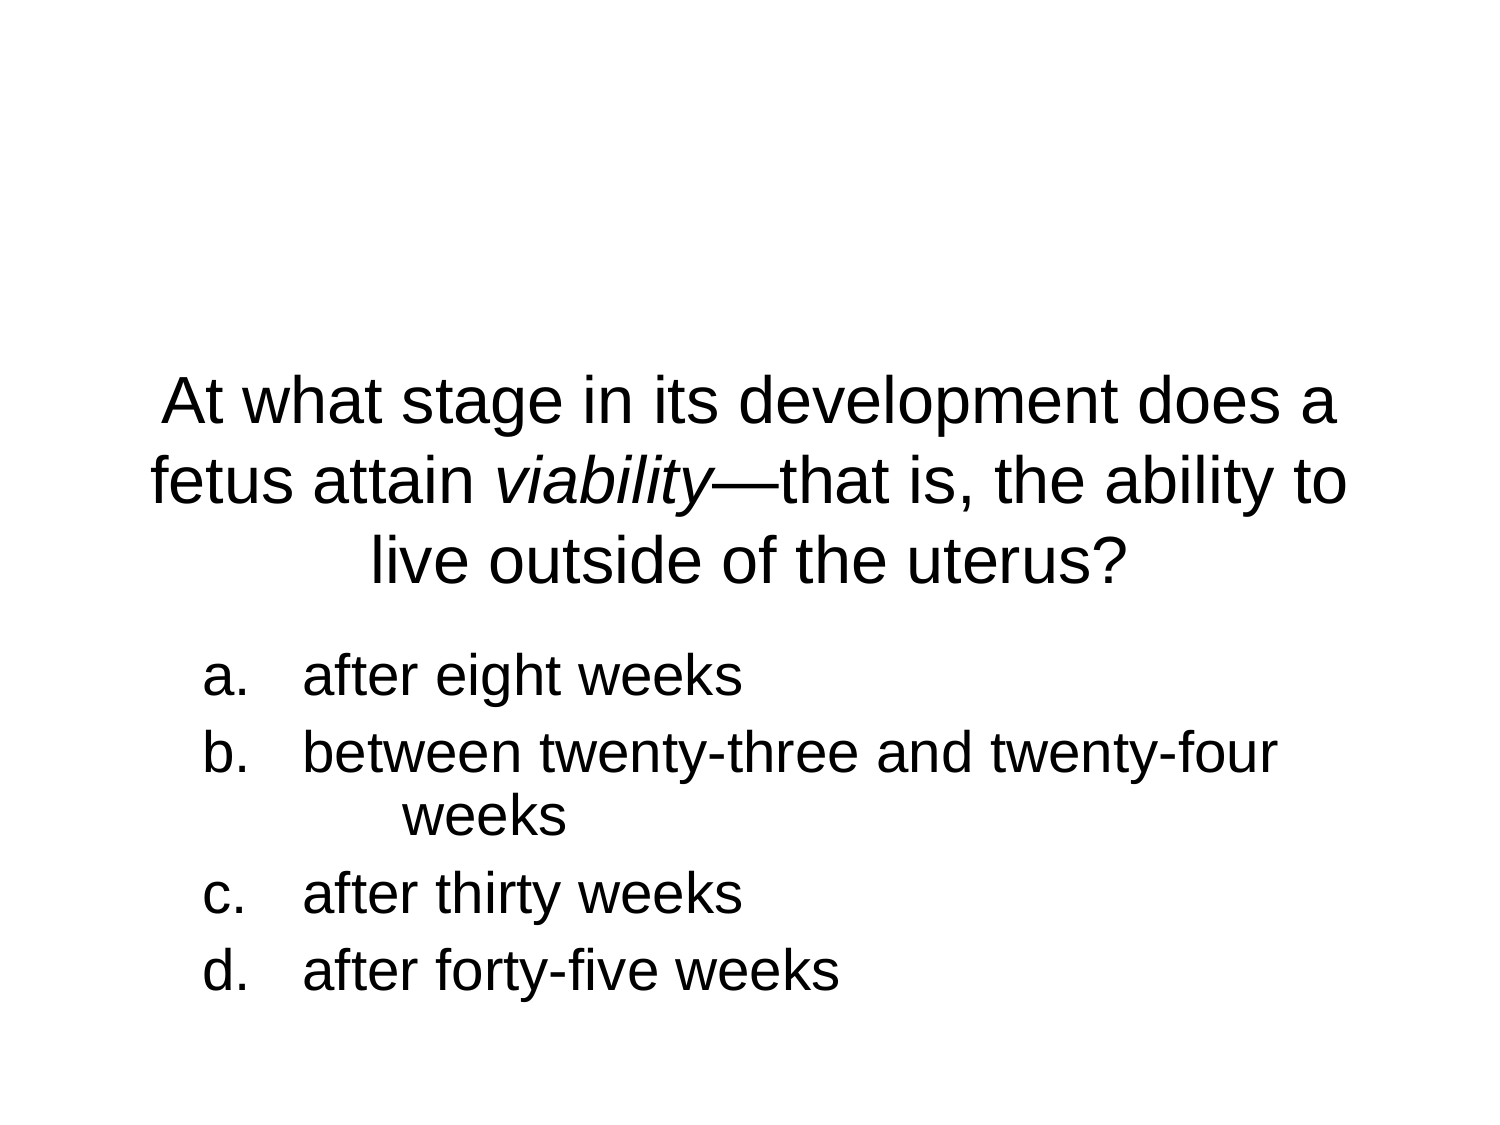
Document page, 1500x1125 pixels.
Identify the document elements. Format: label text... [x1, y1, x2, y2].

subtitle after eight weeks between twenty-three and twenty-four weeks after thirty weeks after forty-five weeks [187, 637, 1313, 925]
title At what stage in its development does a fetus attain viability—that is, the ability to live outside of the uterus? [112, 349, 1388, 591]
